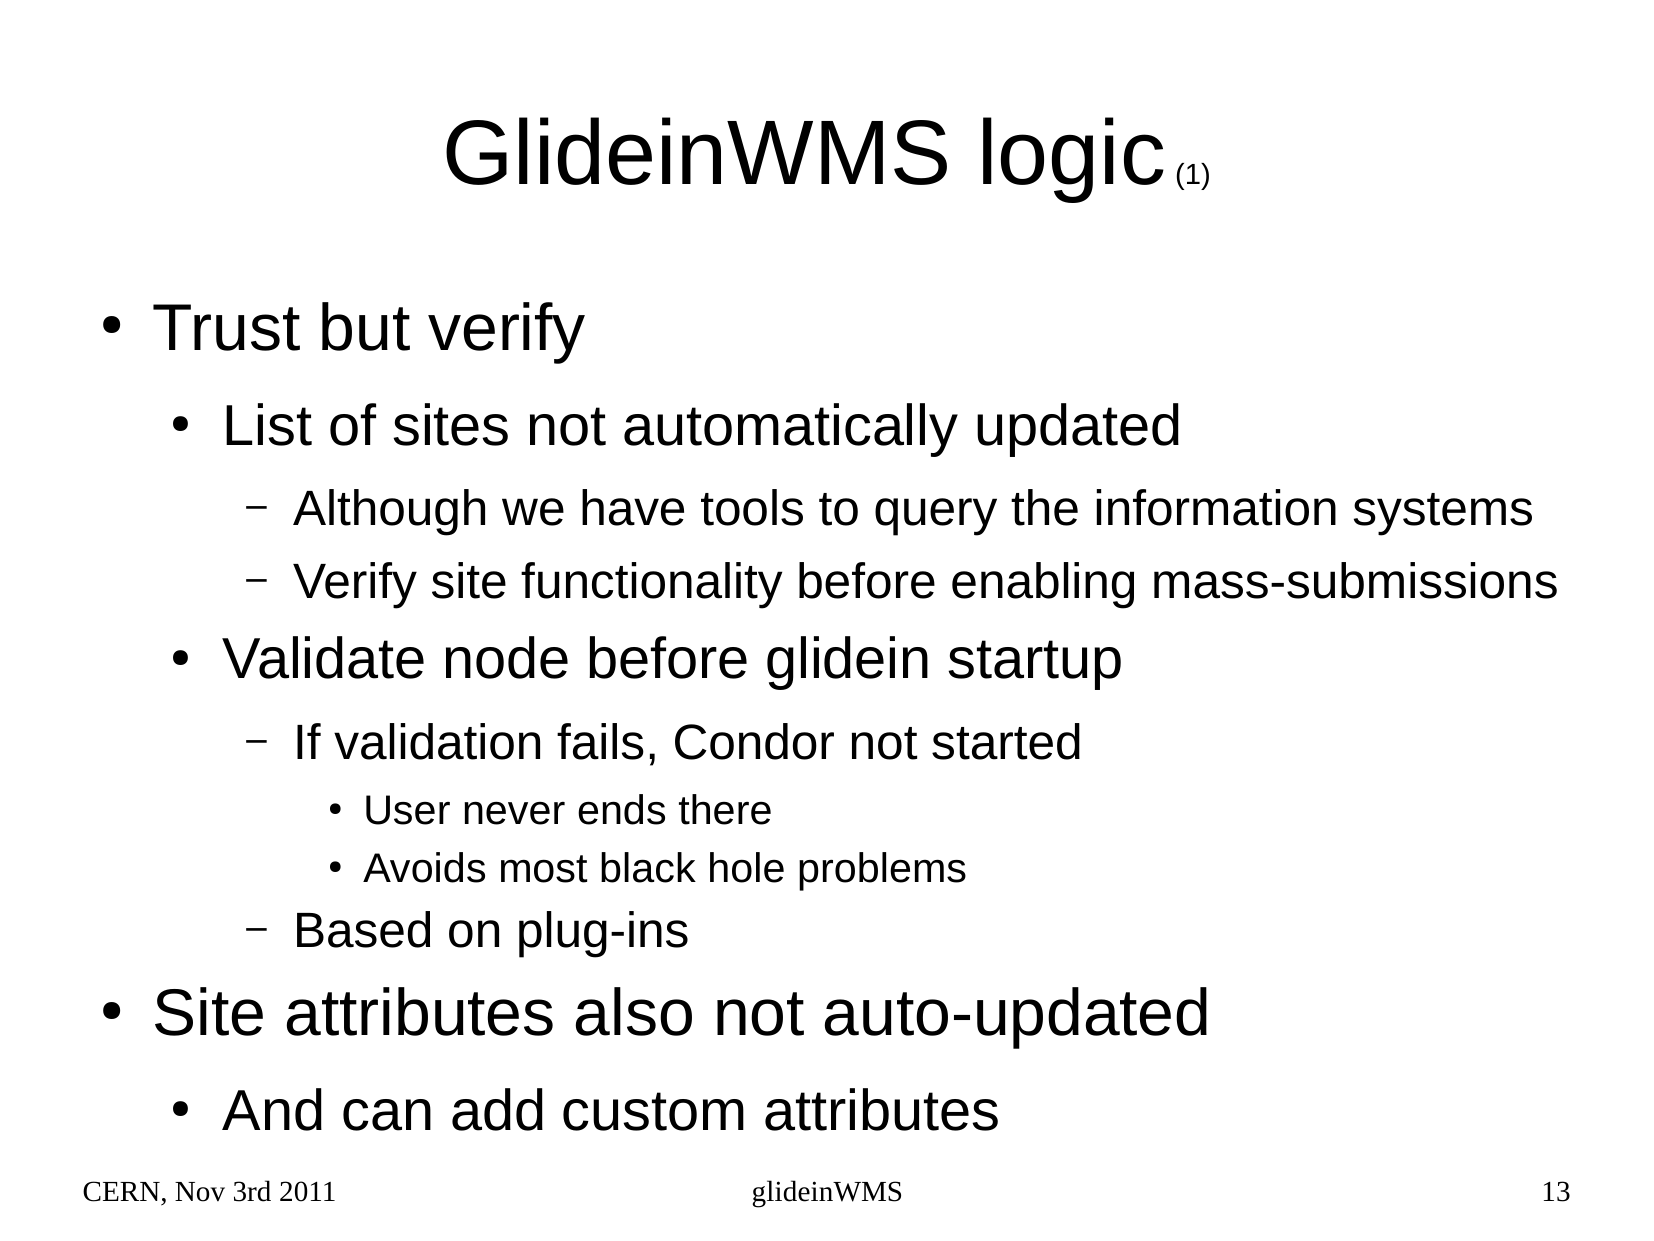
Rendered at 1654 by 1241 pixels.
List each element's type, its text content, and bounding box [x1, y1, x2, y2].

title GlideinWMS logic (1) [82, 56, 1571, 250]
list Trust but verify List of sites not automatically updated Although we have tools to query the information systems Verify site functionality before enabling mass-submissions Validate node before glidein startup If validation fails, Condor not started User never ends there Avoids most black hole problems Based on plug-ins Site attributes also not auto-updated And can add custom attributes [82, 290, 1602, 1149]
